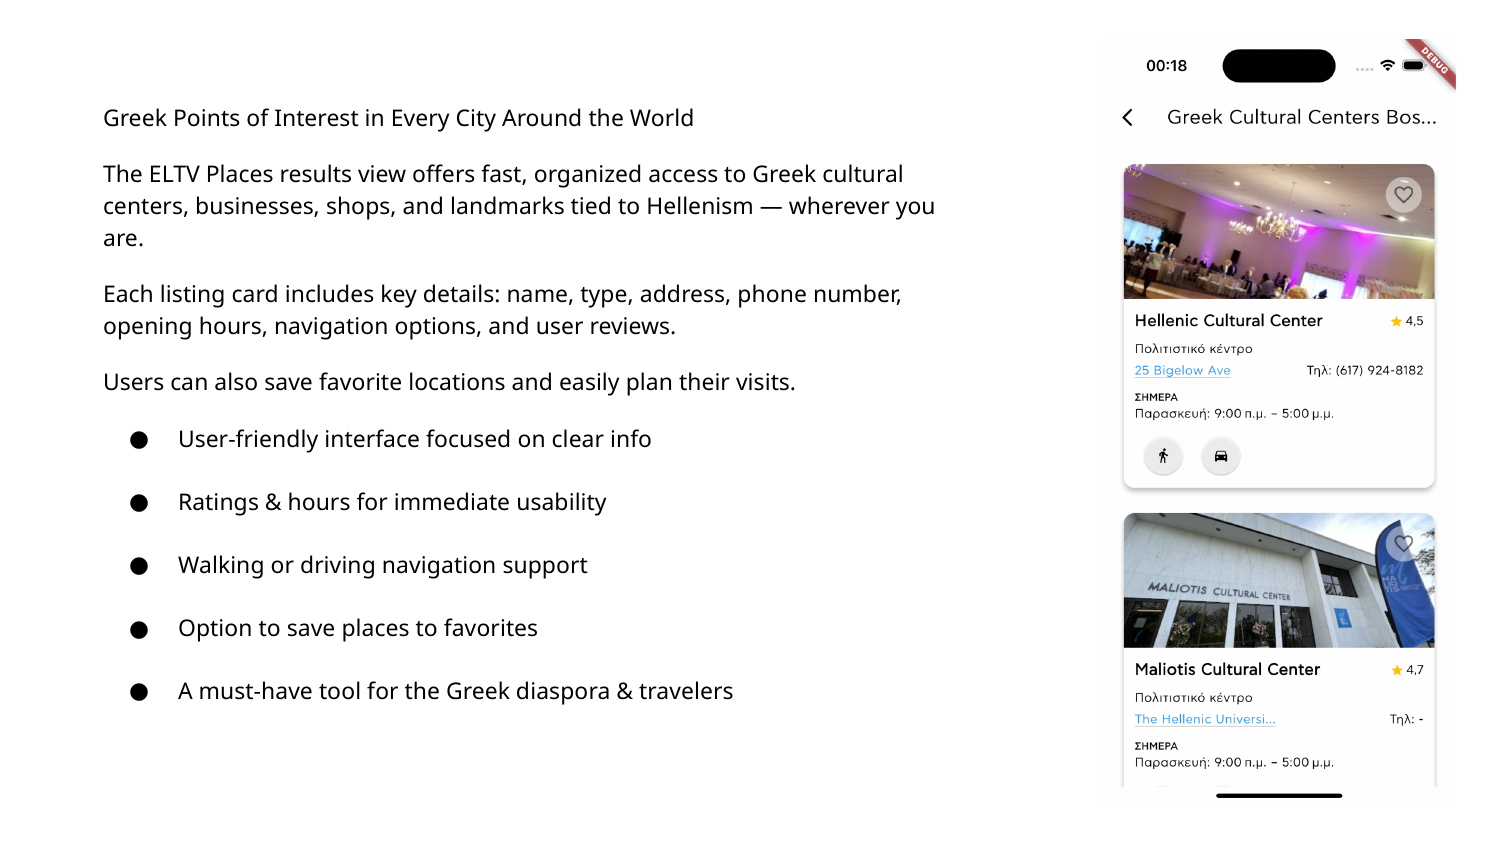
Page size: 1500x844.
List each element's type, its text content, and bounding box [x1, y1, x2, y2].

picture [1102, 39, 1456, 805]
text_box Greek Points of Interest in Every City Around the World The ELTV Places results view offers fast, organized access to Greek cultural centers, businesses, shops, and landmarks tied to Hellenism — wherever you are. Each listing card includes key details: name, type, address, phone number, opening hours, navigation options, and user reviews. Users can also save favorite locations and easily plan their visits. User-friendly interface focused on clear info Ratings & hours for immediate usability Walking or driving navigation support Option to save places to favorites A must-have tool for the Greek diaspora & travelers [88, 84, 962, 751]
